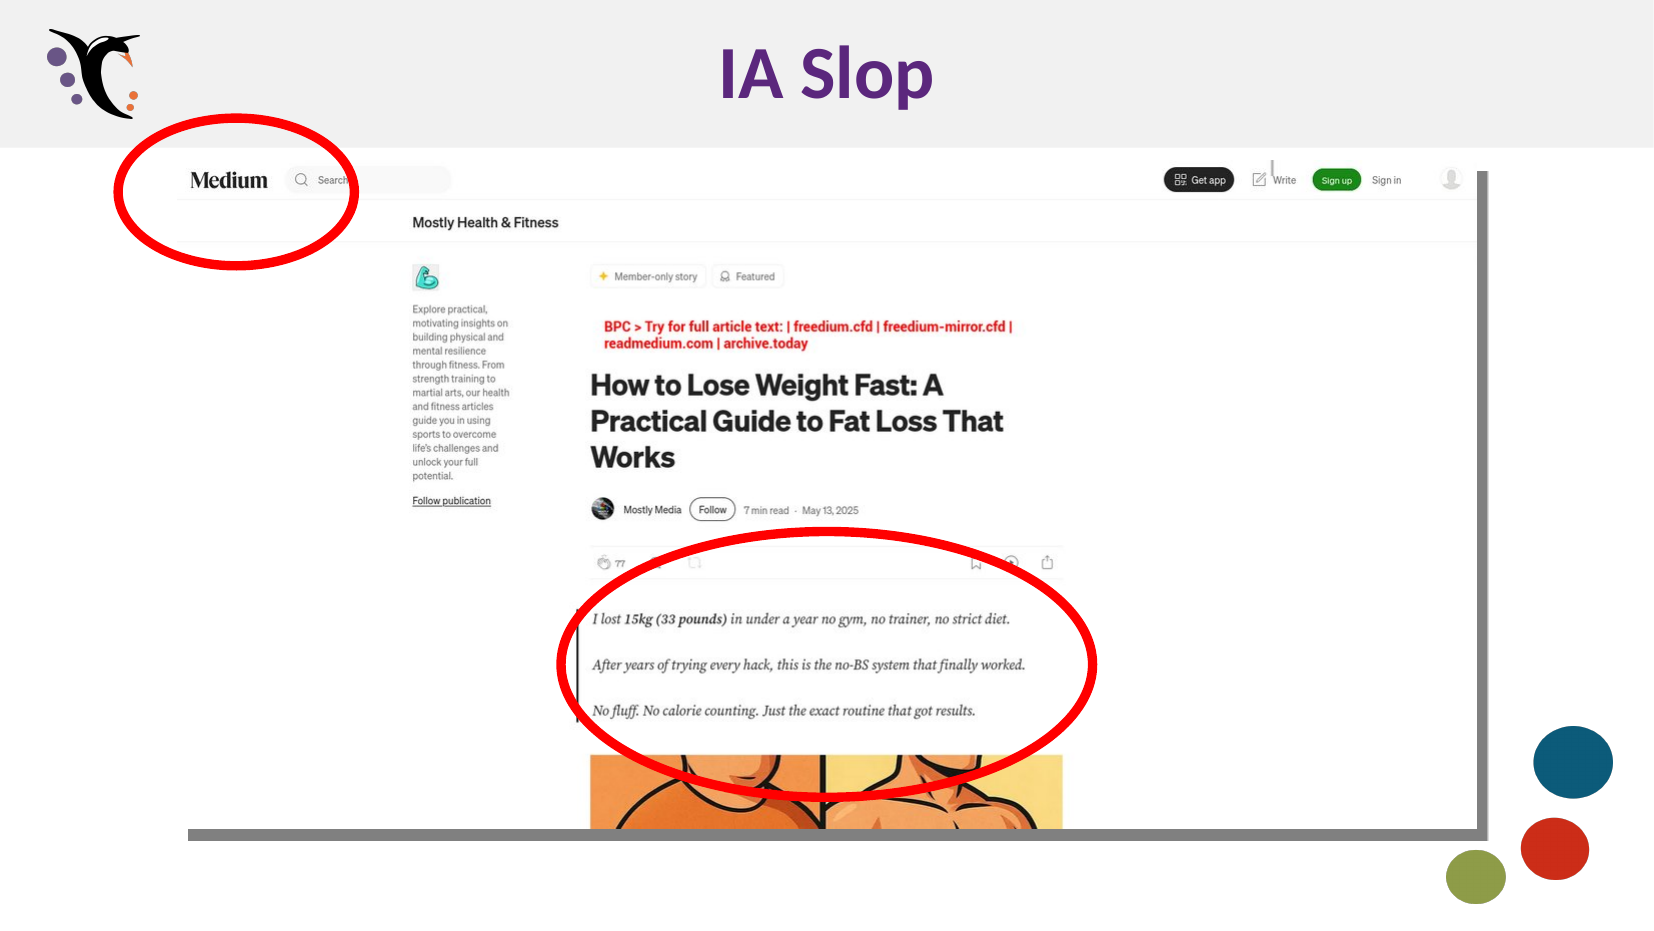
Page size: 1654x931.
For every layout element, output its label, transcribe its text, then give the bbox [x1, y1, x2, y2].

picture [177, 160, 349, 261]
picture [177, 160, 1477, 829]
picture [47, 29, 82, 119]
picture [1446, 726, 1613, 904]
title IA Slop [140, 123, 332, 157]
title IA Slop [82, 1, 1571, 157]
